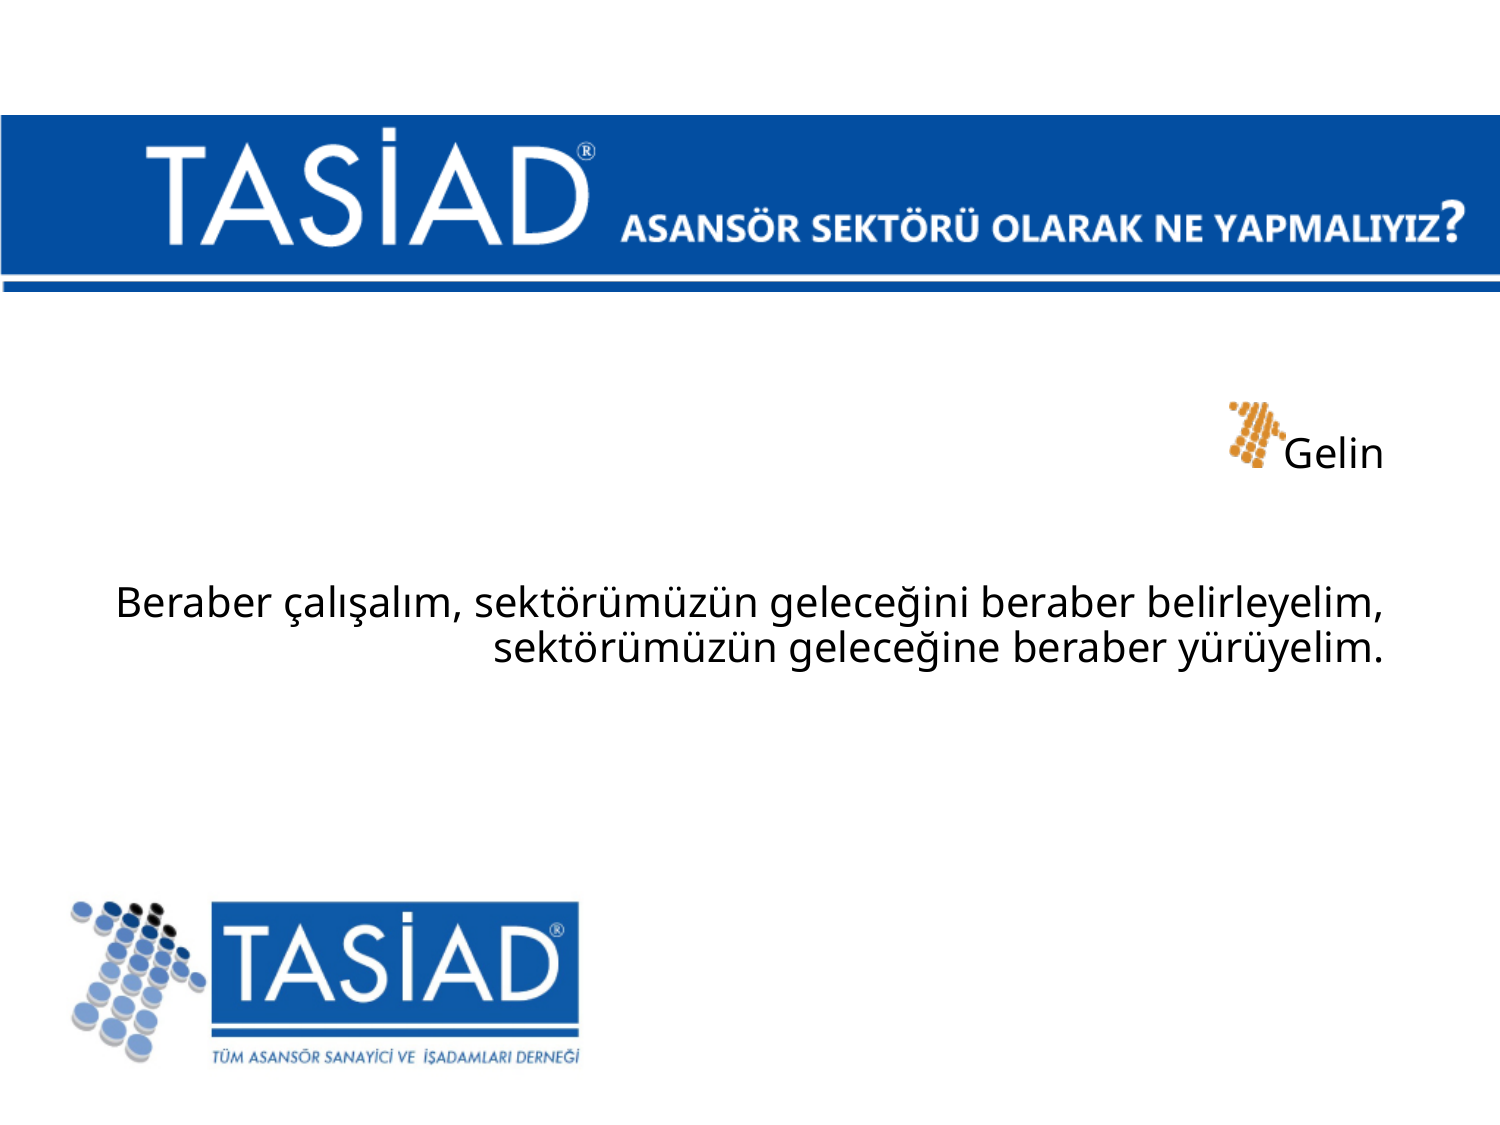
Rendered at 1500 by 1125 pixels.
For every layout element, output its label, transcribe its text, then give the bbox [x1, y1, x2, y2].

text_box Gelin Beraber çalışalım, sektörümüzün geleceğini beraber belirleyelim, sektörümüzün geleceğine beraber yürüyelim. [100, 340, 1418, 1014]
picture [1229, 401, 1286, 468]
